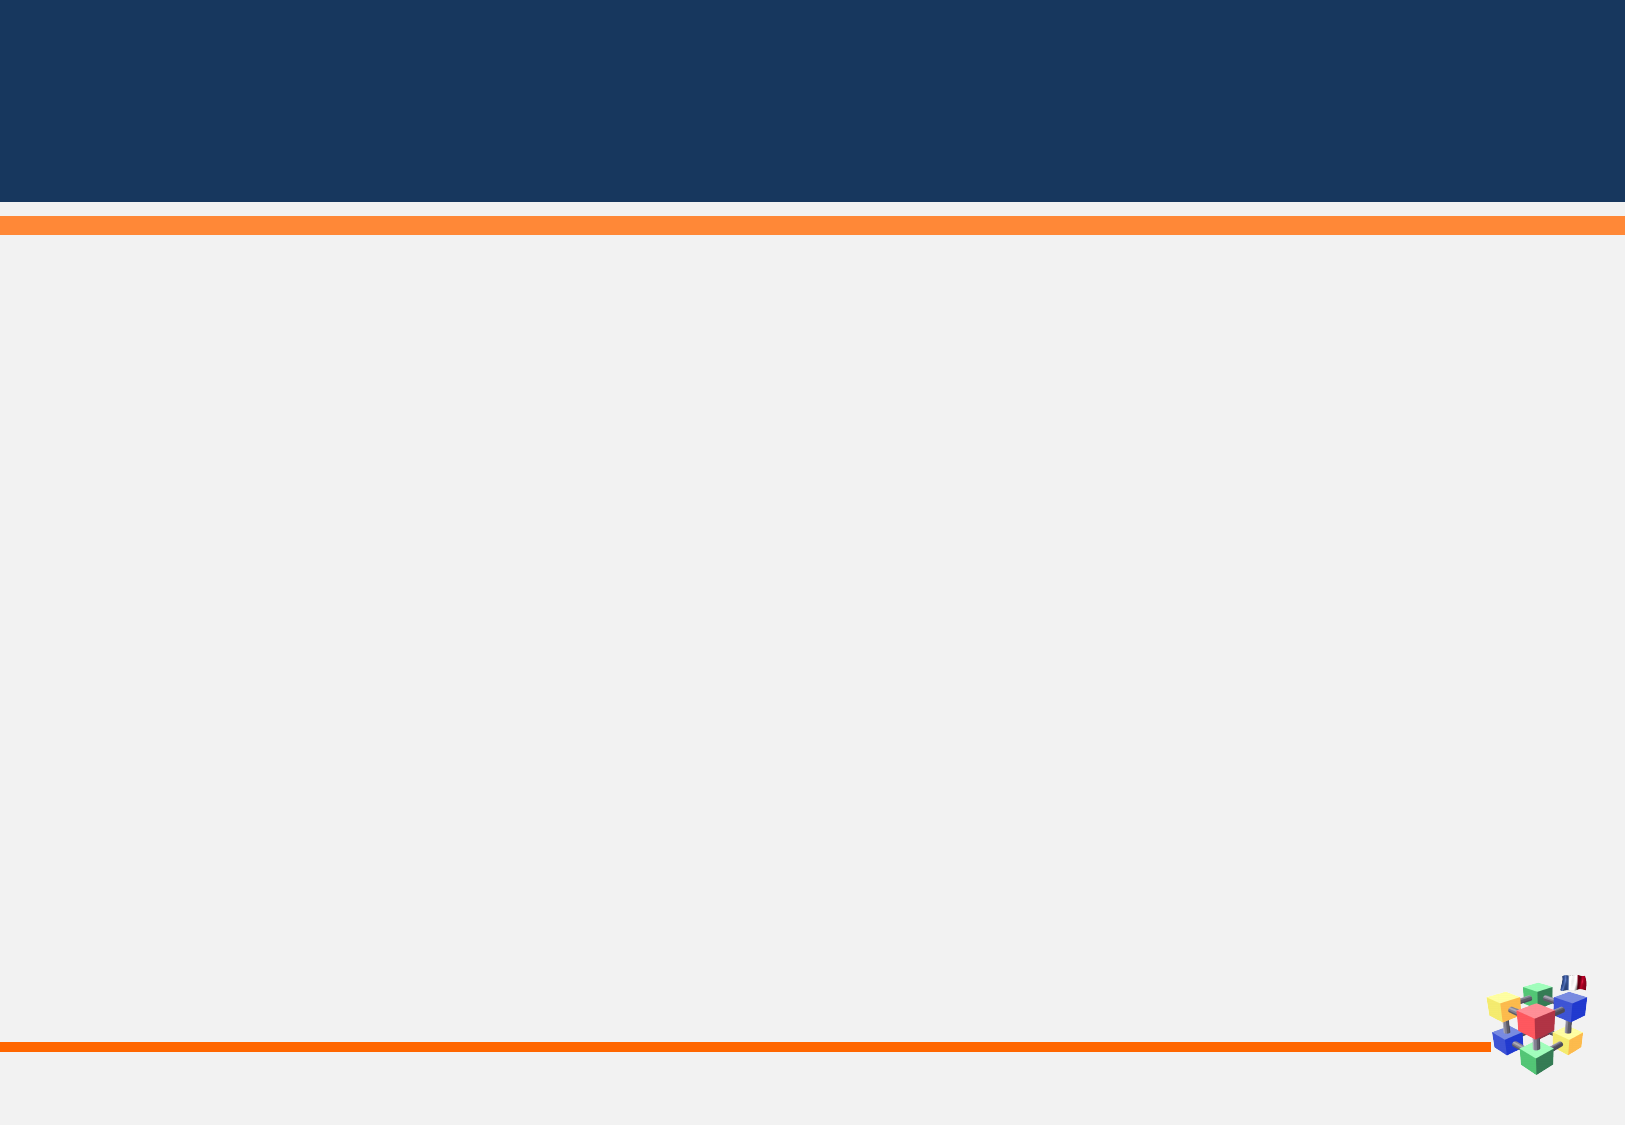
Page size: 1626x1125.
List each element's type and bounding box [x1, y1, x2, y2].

picture [1476, 974, 1595, 1076]
